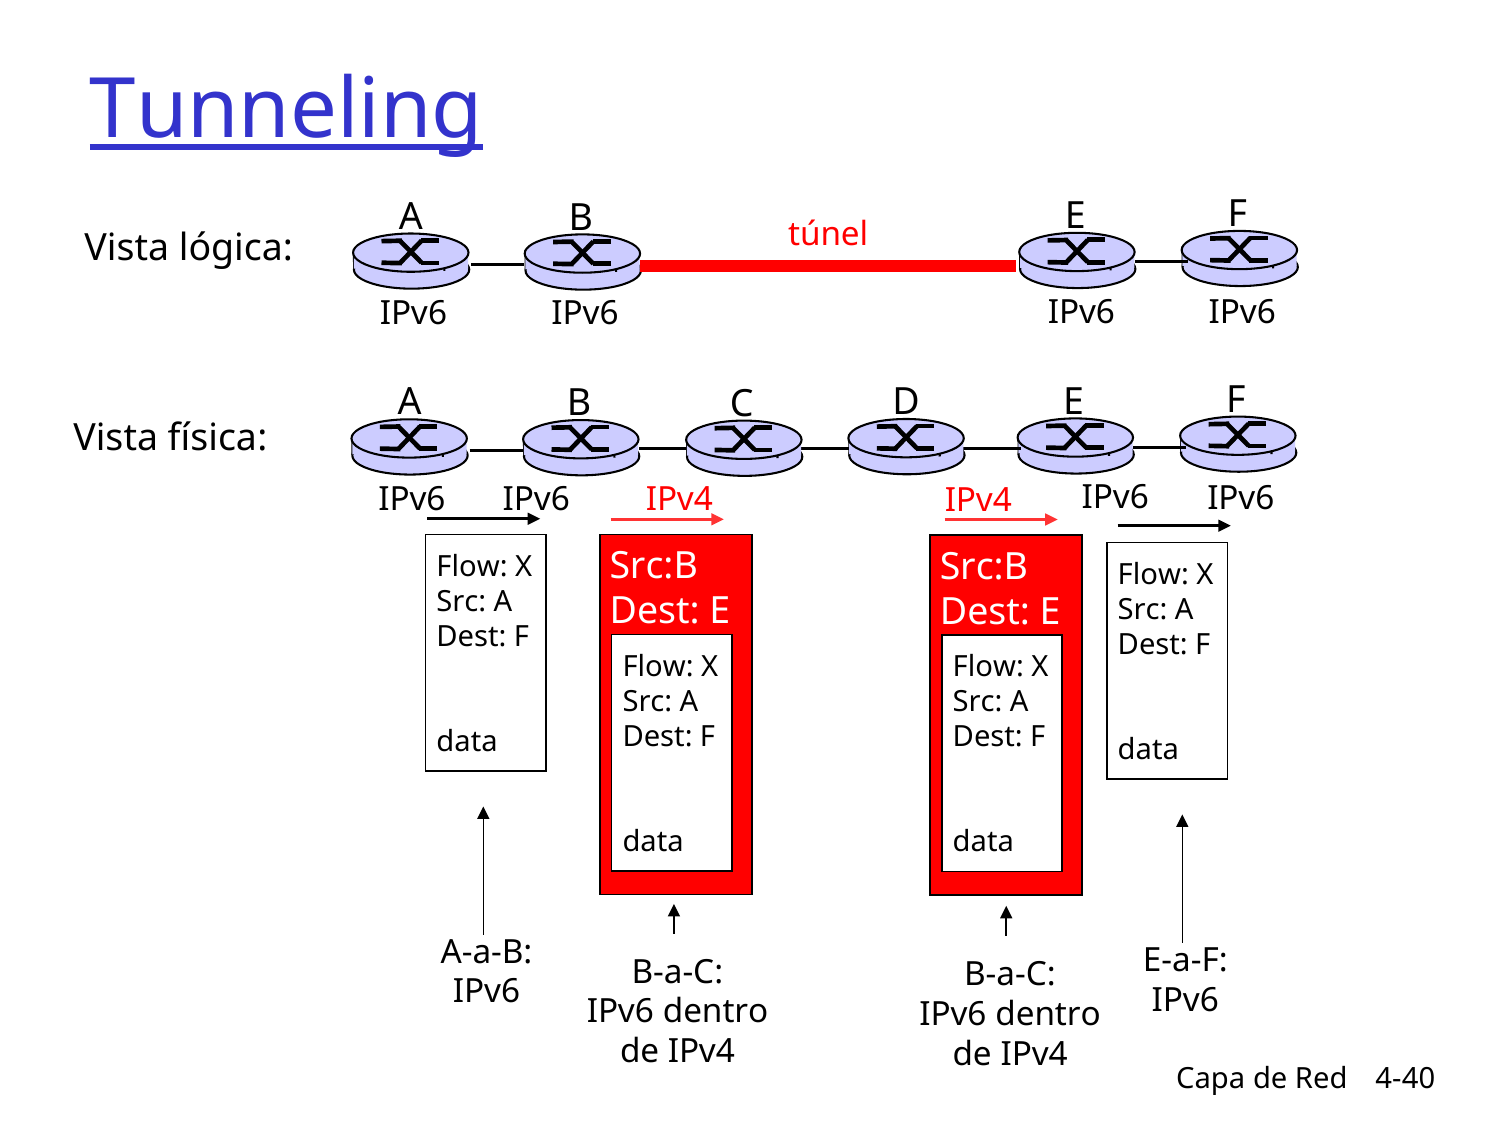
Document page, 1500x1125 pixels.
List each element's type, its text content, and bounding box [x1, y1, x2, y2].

text_box [1106, 773, 1228, 780]
text_box D [877, 369, 935, 430]
text_box E [1050, 183, 1101, 244]
title Tunneling [75, 15, 1463, 196]
text_box IPv6 [487, 469, 585, 525]
text_box E [1048, 368, 1099, 430]
text_box [425, 534, 547, 539]
text_box IPv6 [363, 468, 461, 525]
text_box IPv6 [1033, 282, 1130, 338]
text_box A-a-B: IPv6 [425, 922, 548, 1018]
text_box B [553, 184, 608, 246]
text_box [351, 421, 468, 468]
text_box IPv6 [1192, 468, 1290, 524]
text_box Flow: X Src: A Dest: F data [421, 539, 548, 766]
text_box [524, 236, 1015, 283]
text_box [425, 766, 547, 772]
text_box [353, 235, 470, 283]
text_box [523, 422, 640, 476]
text_box Src:B Dest: E [594, 533, 746, 640]
text_box IPv6 [365, 283, 462, 339]
text_box B [552, 370, 607, 431]
text_box IPv6 [1066, 467, 1164, 524]
text_box [1017, 420, 1134, 474]
text_box IPv4 [631, 521, 711, 526]
text_box Flow: X Src: A Dest: F data [1103, 547, 1229, 773]
text_box [930, 535, 1082, 896]
text_box Vista lógica: [69, 215, 308, 277]
text_box IPv4 [631, 469, 729, 526]
text_box A [382, 369, 437, 431]
text_box IPv4 [930, 470, 1027, 526]
text_box C [715, 371, 769, 432]
text_box Flow: X Src: A Dest: F data [607, 640, 734, 865]
text_box [1180, 418, 1297, 468]
text_box [1181, 232, 1298, 282]
text_box A [384, 184, 438, 245]
text_box F [1211, 367, 1261, 428]
text_box IPv6 [1193, 282, 1291, 339]
text_box F [1212, 181, 1262, 242]
text_box IPv6 [487, 520, 527, 525]
text_box túnel [773, 204, 884, 261]
text_box Src:B Dest: E [925, 534, 1076, 640]
text_box [686, 422, 803, 476]
text_box Flow: X Src: A Dest: F data [937, 640, 1064, 866]
text_box [1019, 234, 1136, 282]
text_box E-a-F: IPv6 [1128, 930, 1243, 1026]
text_box IPv6 [536, 283, 634, 339]
text_box [1106, 542, 1228, 547]
text_box Vista física: [58, 404, 283, 466]
text_box [848, 421, 965, 475]
text_box B-a-C: IPv6 dentro de IPv4 [572, 942, 784, 1078]
text_box [599, 534, 752, 895]
text_box B-a-C: IPv6 dentro de IPv4 [904, 944, 1116, 1080]
